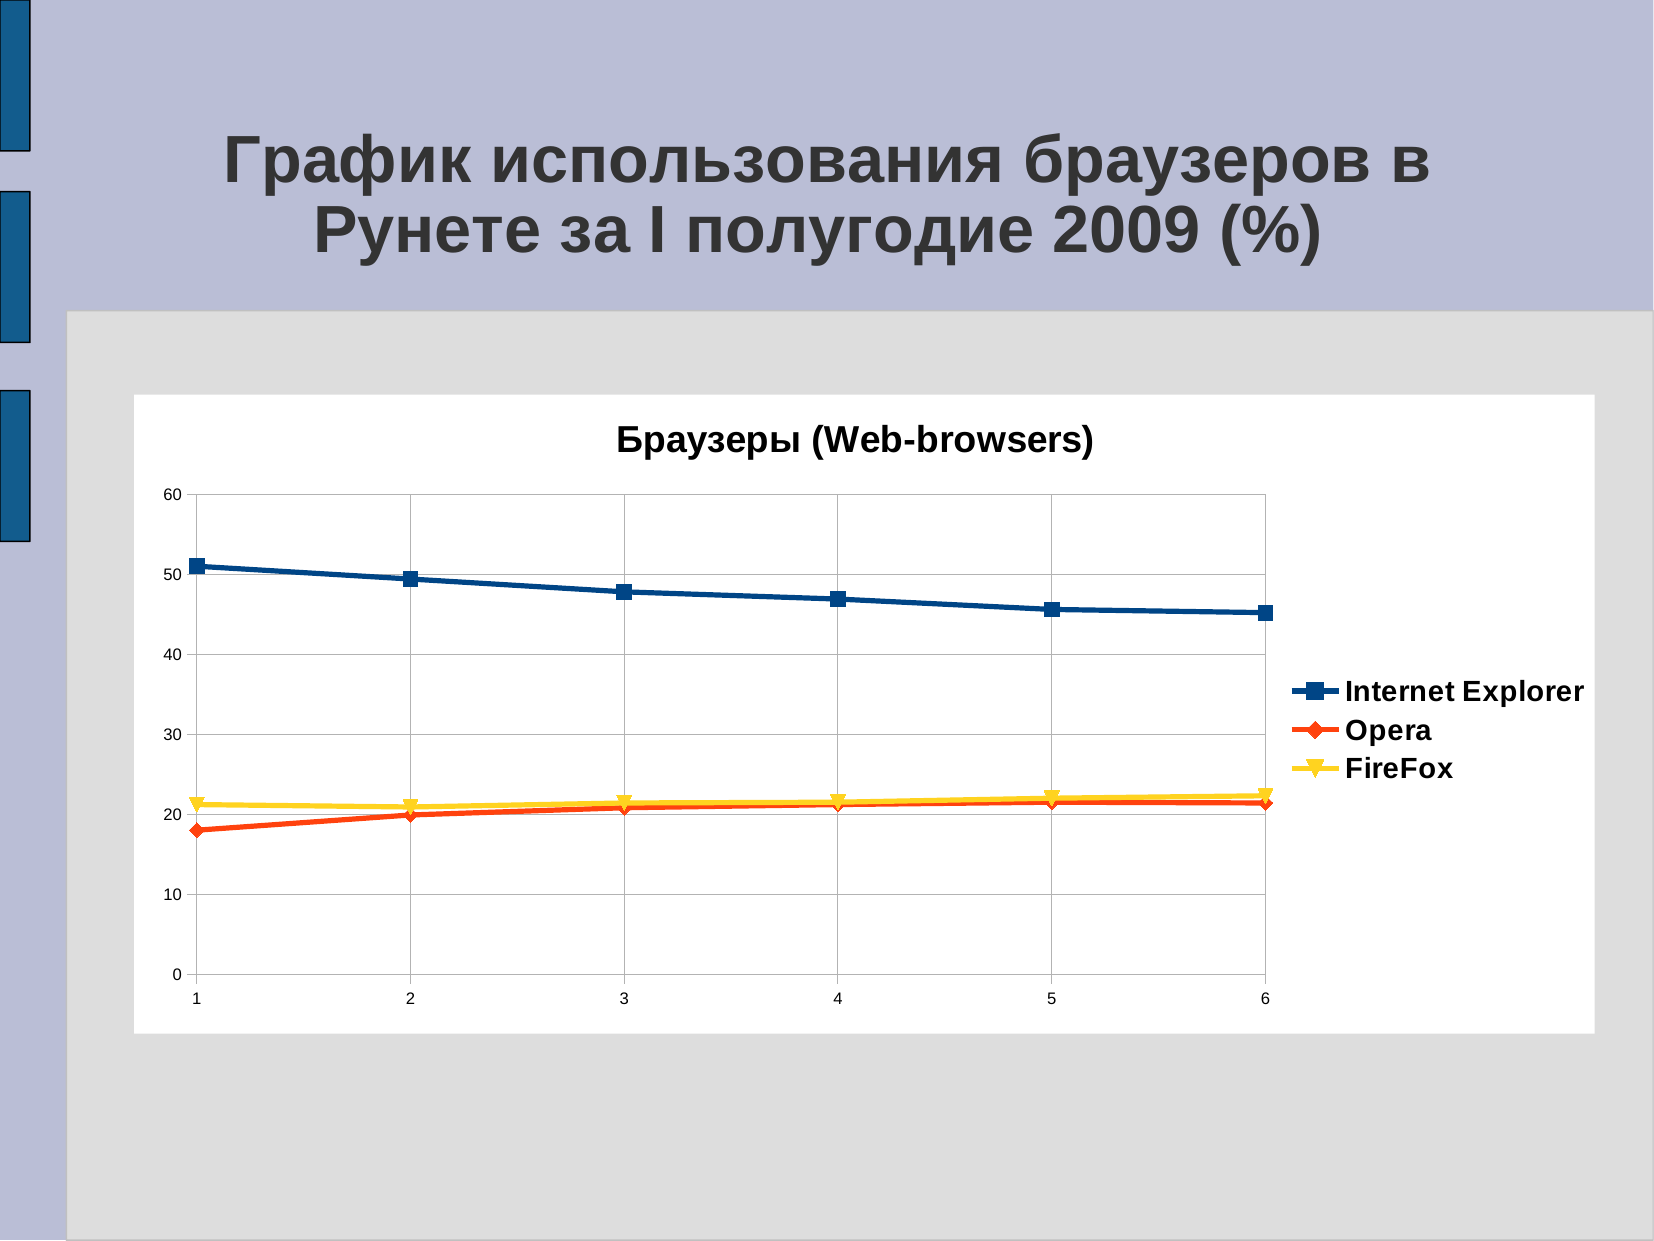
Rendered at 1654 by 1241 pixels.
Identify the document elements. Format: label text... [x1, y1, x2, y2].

chart [134, 394, 1595, 1034]
title График использования браузеров в Рунете за I полугодие 2009 (%) [121, 98, 1534, 291]
